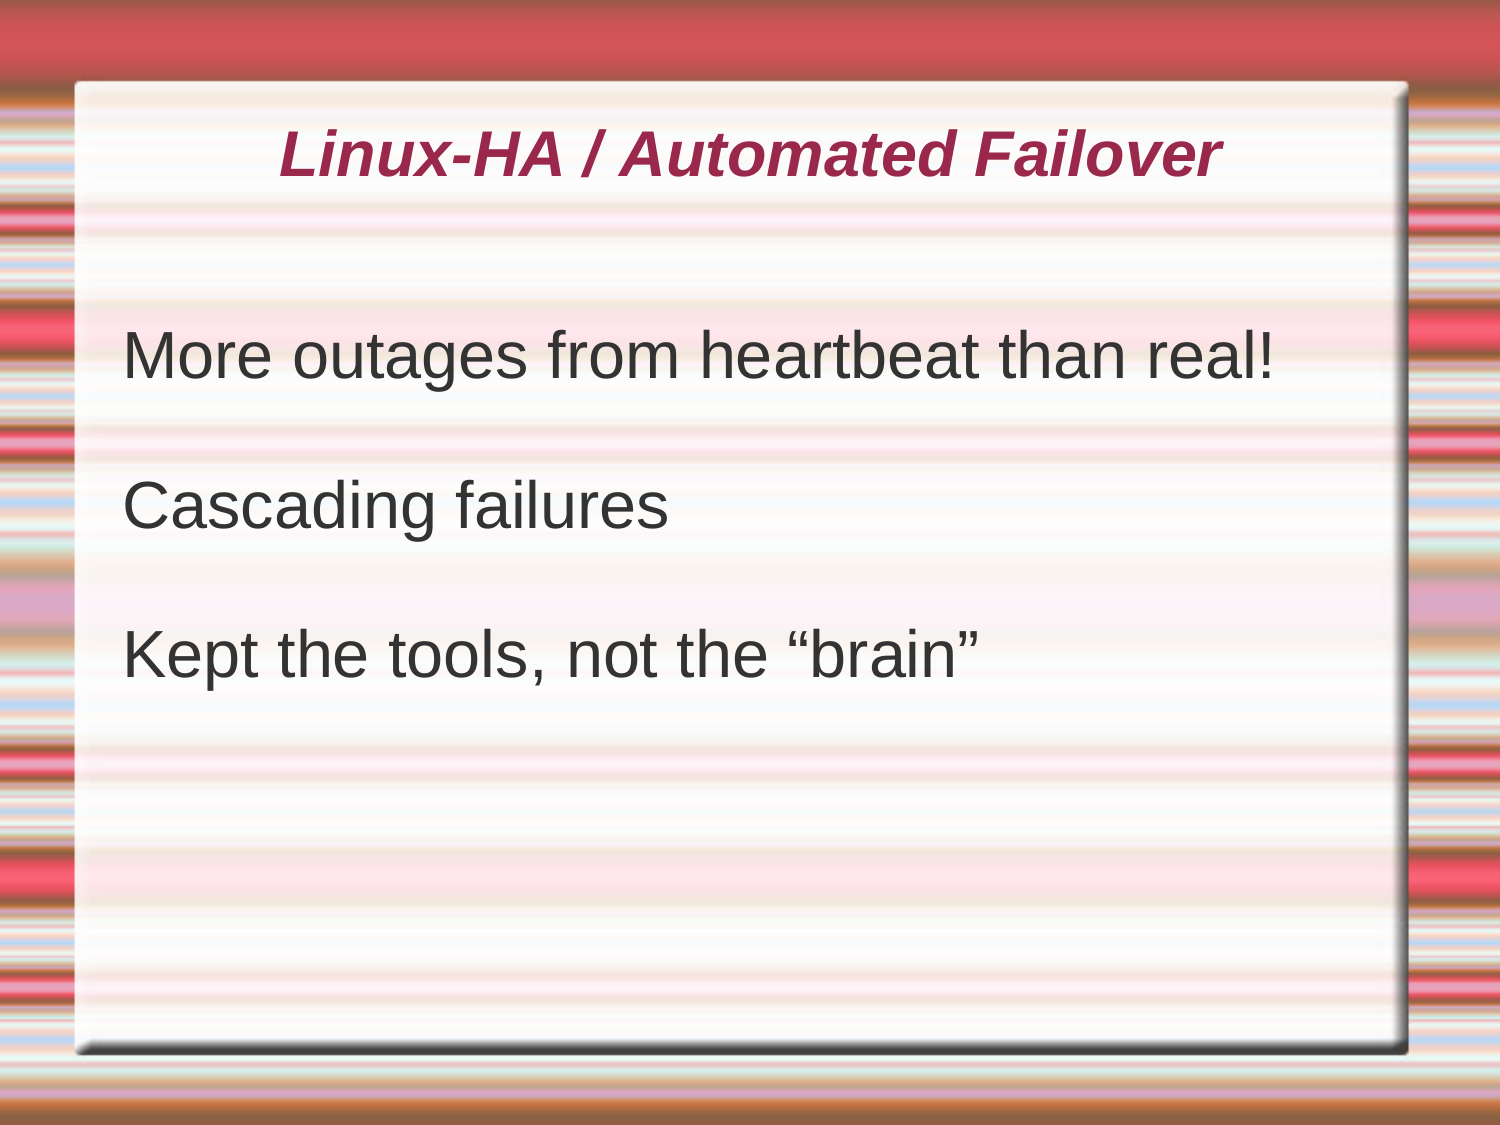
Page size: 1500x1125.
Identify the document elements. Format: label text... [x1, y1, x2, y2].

title Linux-HA / Automated Failover [110, 104, 1392, 292]
list More outages from heartbeat than real! Cascading failures Kept the tools, not the “brain” [122, 318, 1376, 1046]
picture [0, 0, 1500, 1125]
